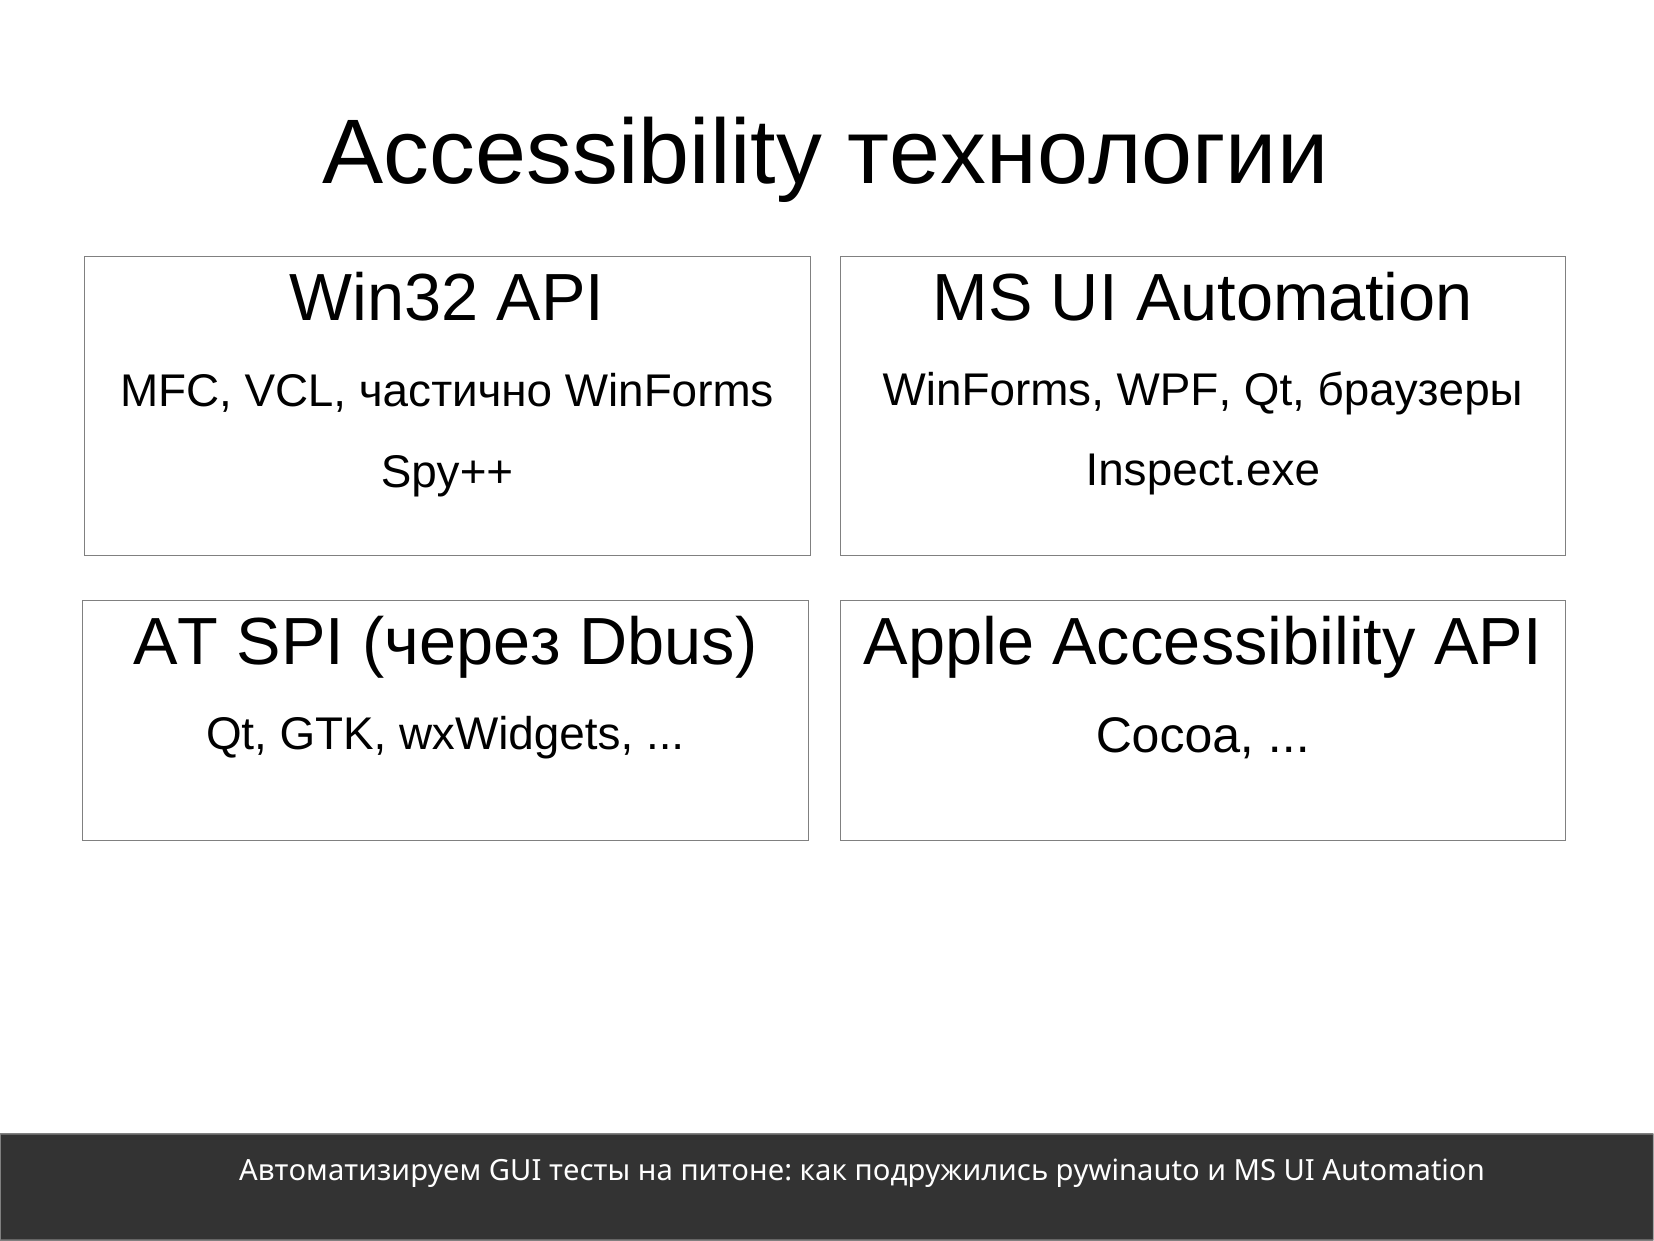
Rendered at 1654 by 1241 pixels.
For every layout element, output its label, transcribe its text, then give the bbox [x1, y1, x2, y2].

title Accessibility технологии [82, 49, 1571, 257]
list AT SPI (через Dbus) Qt, GTK, wxWidgets, ... [82, 600, 809, 841]
list Win32 API MFC, VCL, частично WinForms Spy++ [84, 256, 811, 556]
text_box Автоматизируем GUI тесты на питоне: как подружились pywinauto и MS UI Automation [224, 1145, 1607, 1229]
text_box [0, 1133, 1654, 1241]
list MS UI Automation WinForms, WPF, Qt, браузеры Inspect.exe [840, 256, 1566, 556]
list Apple Accessibility API Cocoa, ... [840, 600, 1566, 841]
